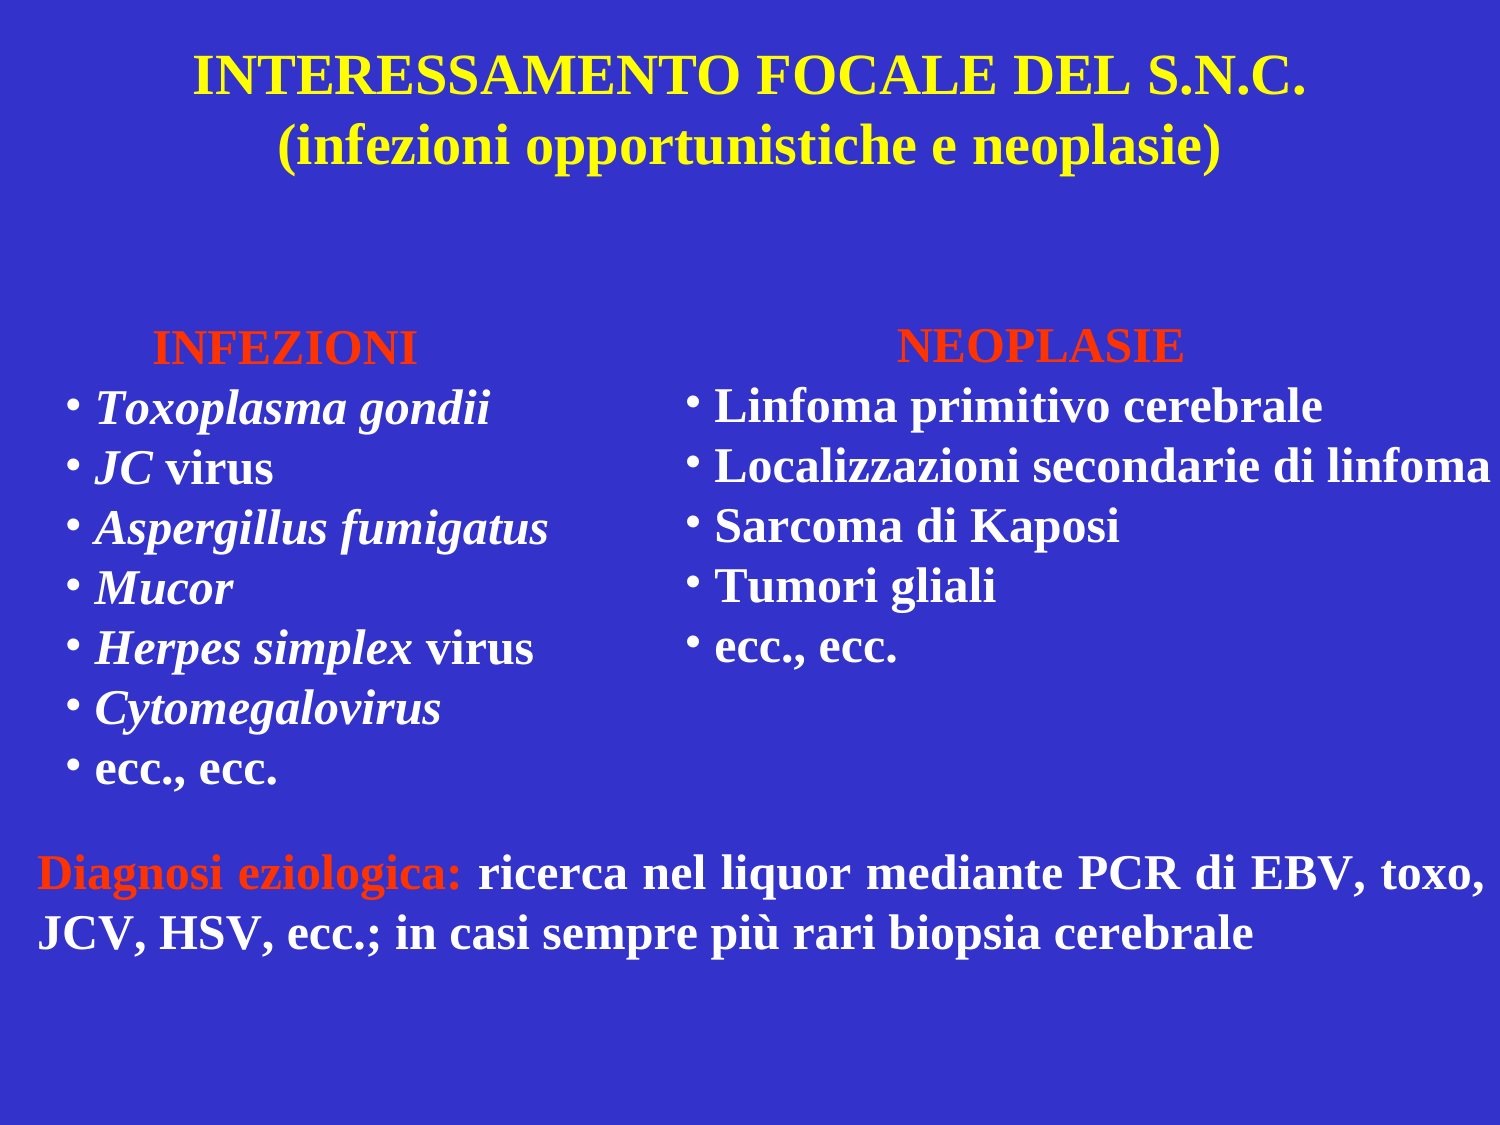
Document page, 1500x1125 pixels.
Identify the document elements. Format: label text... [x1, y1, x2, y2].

text_box NEOPLASIE Linfoma primitivo cerebrale Localizzazioni secondarie di linfoma Sarcoma di Kaposi Tumori gliali ecc., ecc. [669, 304, 1500, 740]
text_box Diagnosi eziologica: ricerca nel liquor mediante PCR di EBV, toxo, JCV, HSV, ecc.; in casi sempre più rari biopsia cerebrale [22, 831, 1500, 968]
text_box INTERESSAMENTO FOCALE DEL S.N.C. (infezioni opportunistiche e neoplasie) [0, 12, 1500, 201]
text_box INFEZIONI Toxoplasma gondii JC virus Aspergillus fumigatus Mucor Herpes simplex virus Cytomegalovirus ecc., ecc. [49, 306, 565, 831]
